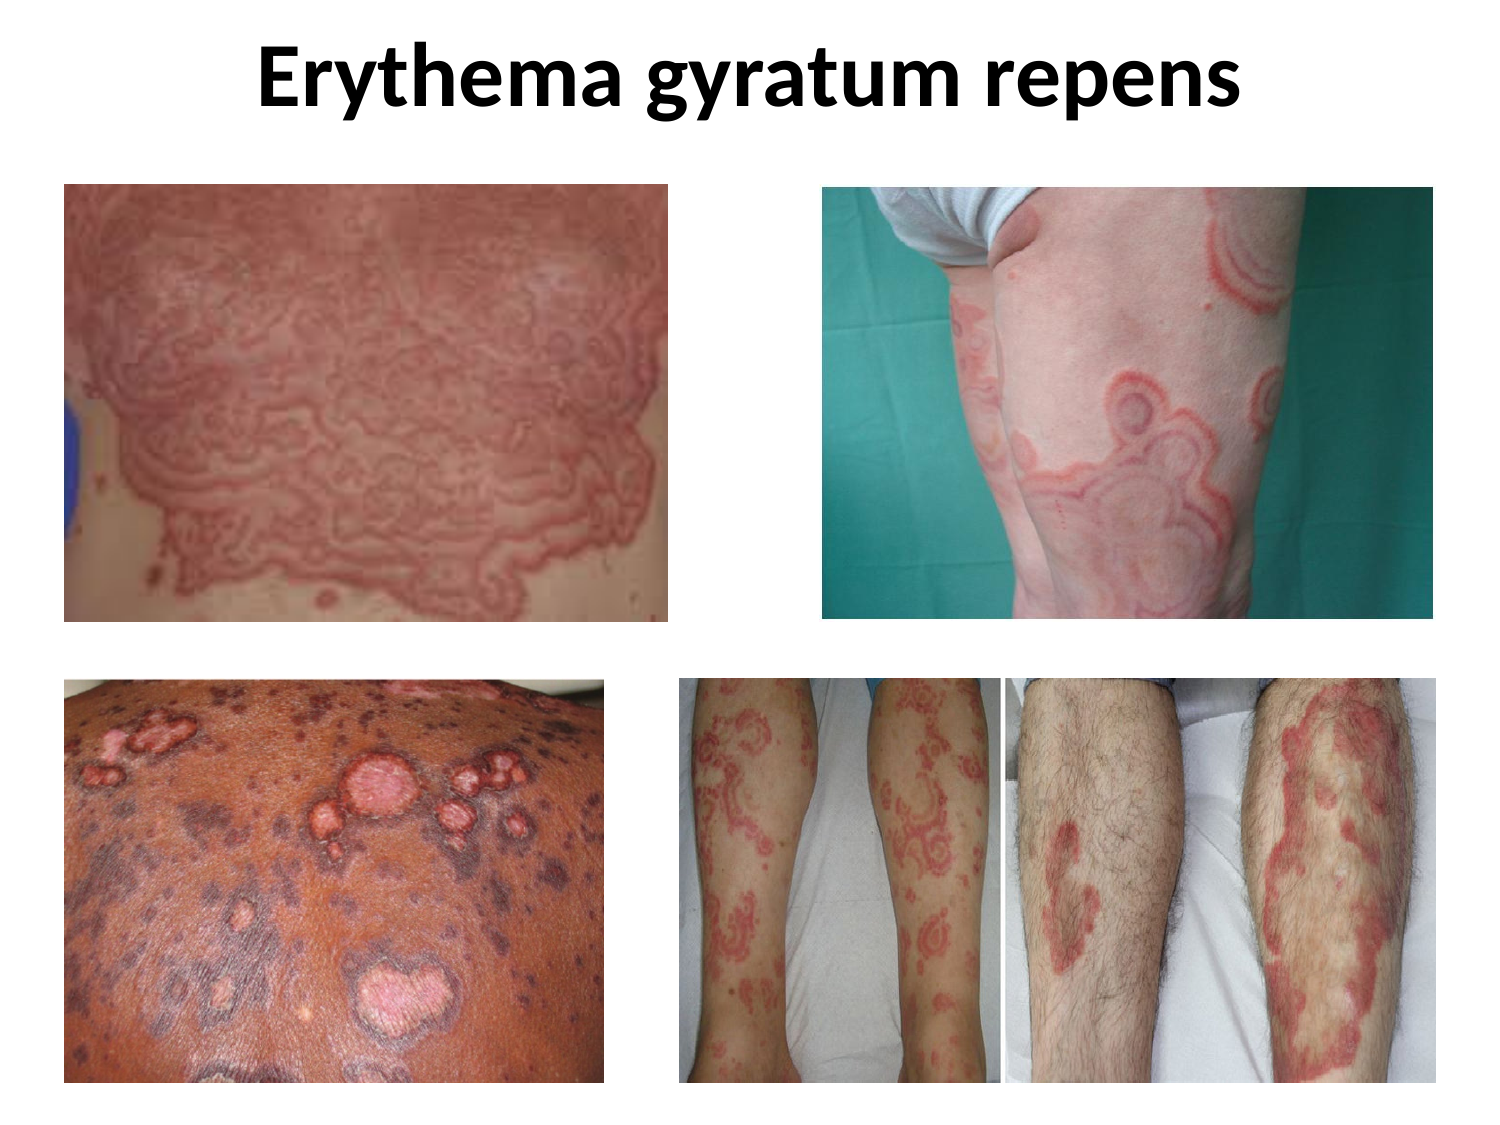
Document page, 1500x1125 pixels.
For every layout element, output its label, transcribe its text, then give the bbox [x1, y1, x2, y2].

picture [679, 678, 1436, 1083]
title Erythema gyratum repens [75, 7, 1425, 159]
picture [64, 678, 604, 1083]
picture [64, 184, 668, 622]
picture [819, 184, 1436, 622]
